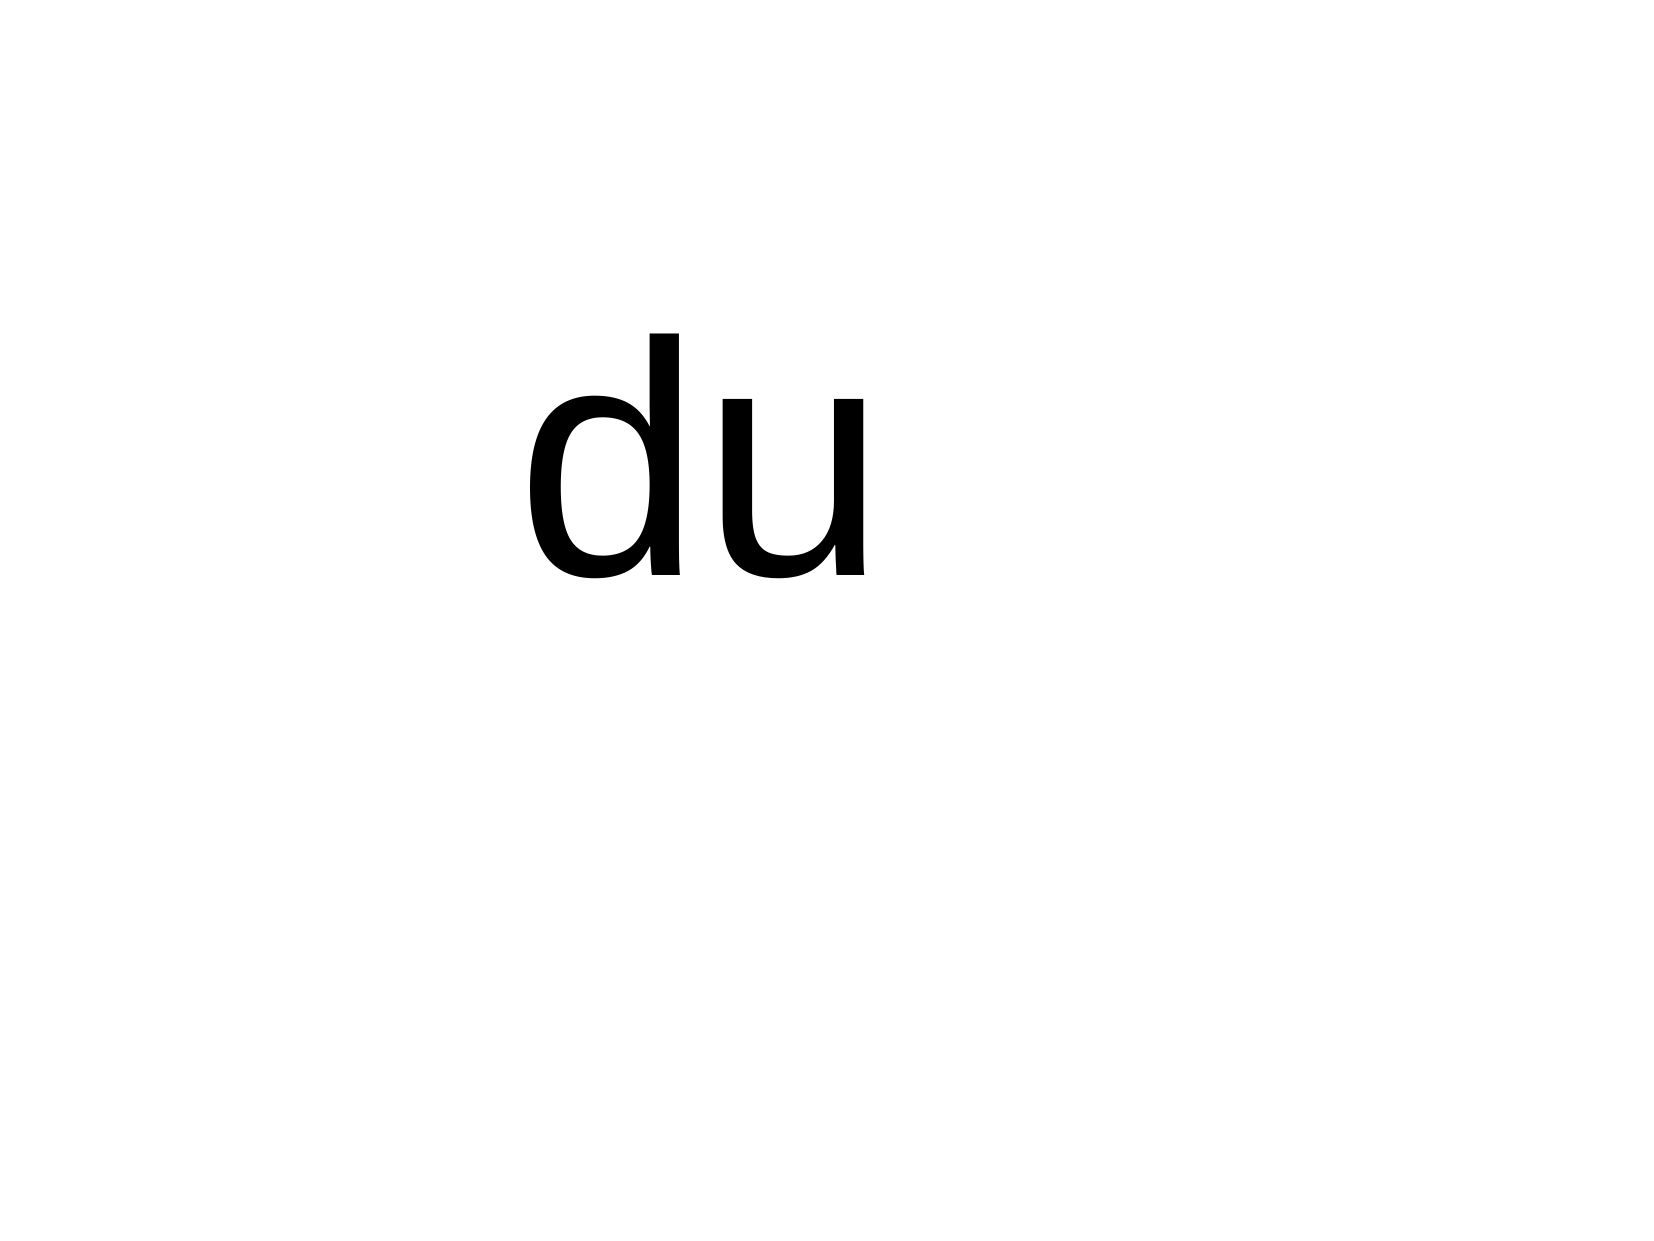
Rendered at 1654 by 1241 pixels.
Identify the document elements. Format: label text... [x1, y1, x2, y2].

text_box du [501, 265, 1447, 653]
